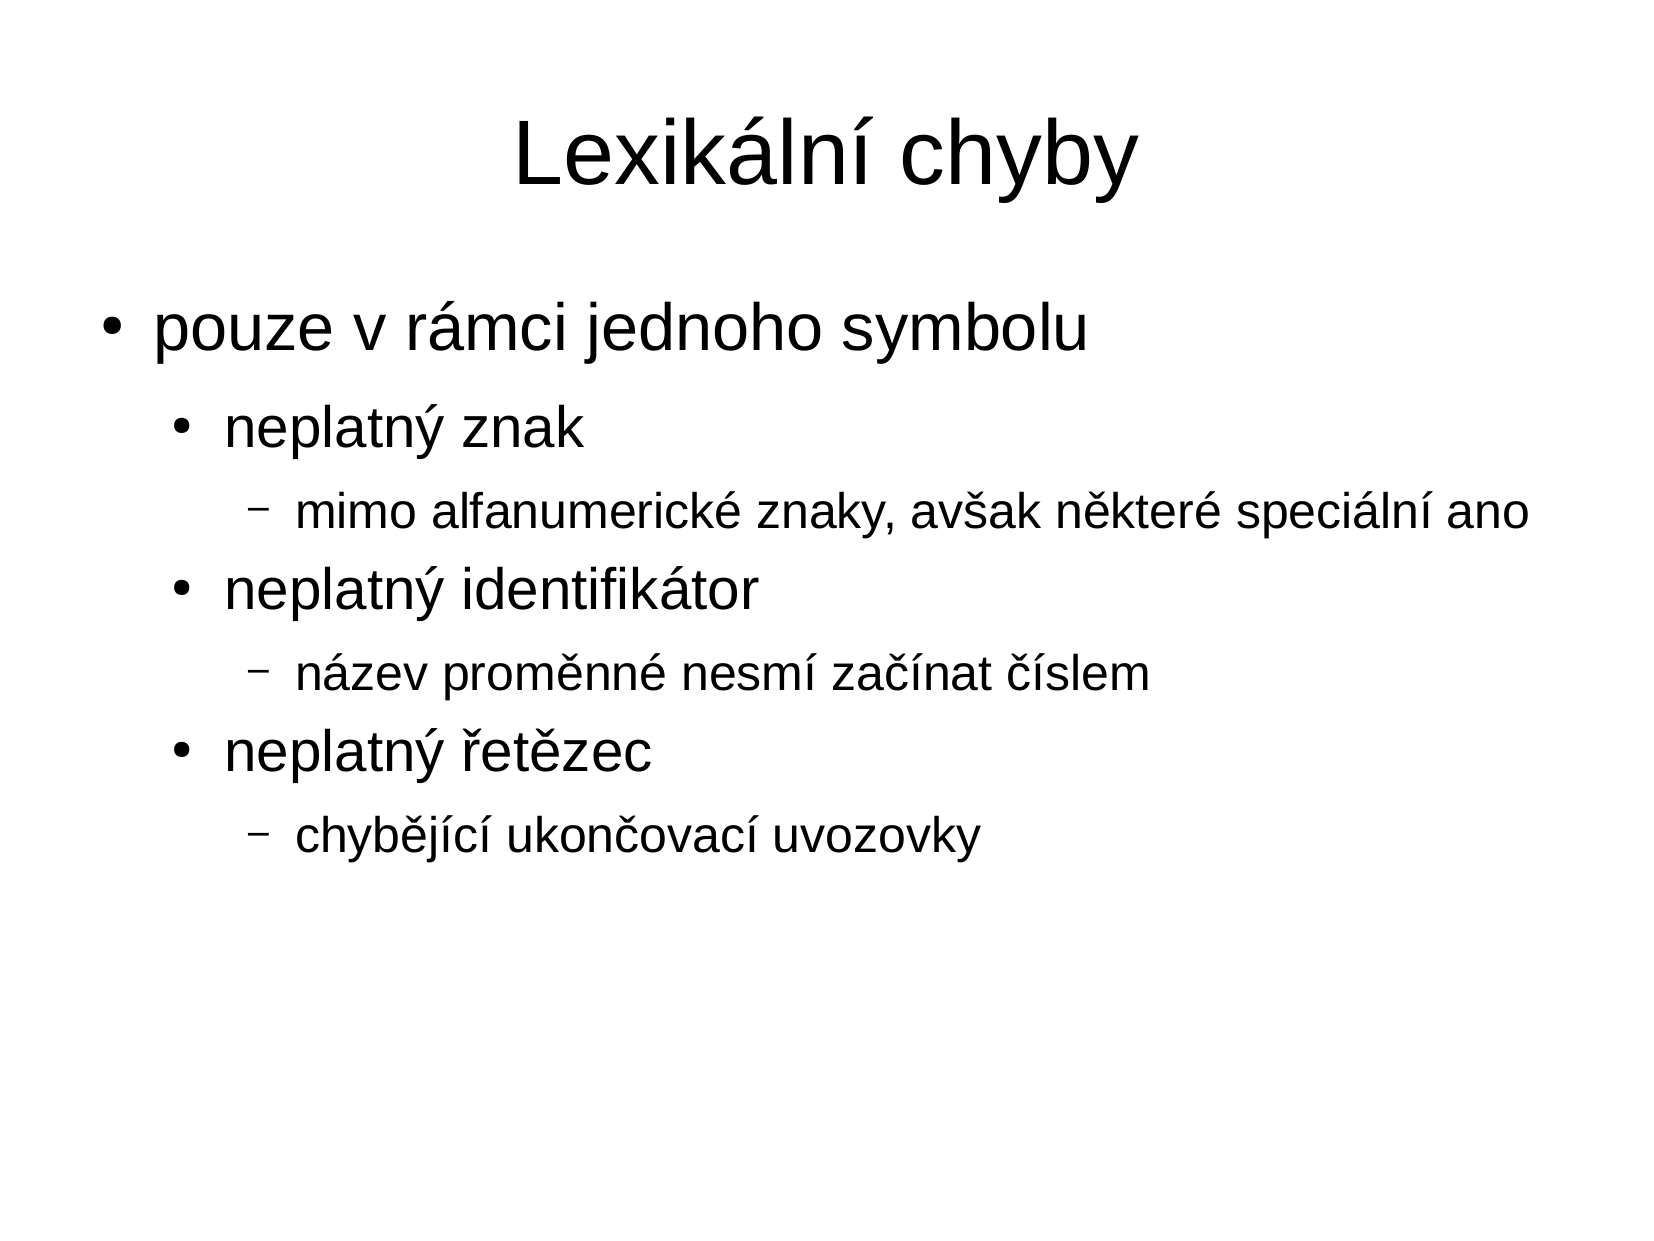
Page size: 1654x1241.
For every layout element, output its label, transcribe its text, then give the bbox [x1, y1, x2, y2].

list pouze v rámci jednoho symbolu neplatný znak mimo alfanumerické znaky, avšak některé speciální ano neplatný identifikátor název proměnné nesmí začínat číslem neplatný řetězec chybějící ukončovací uvozovky [82, 290, 1571, 1109]
title Lexikální chyby [82, 49, 1571, 257]
